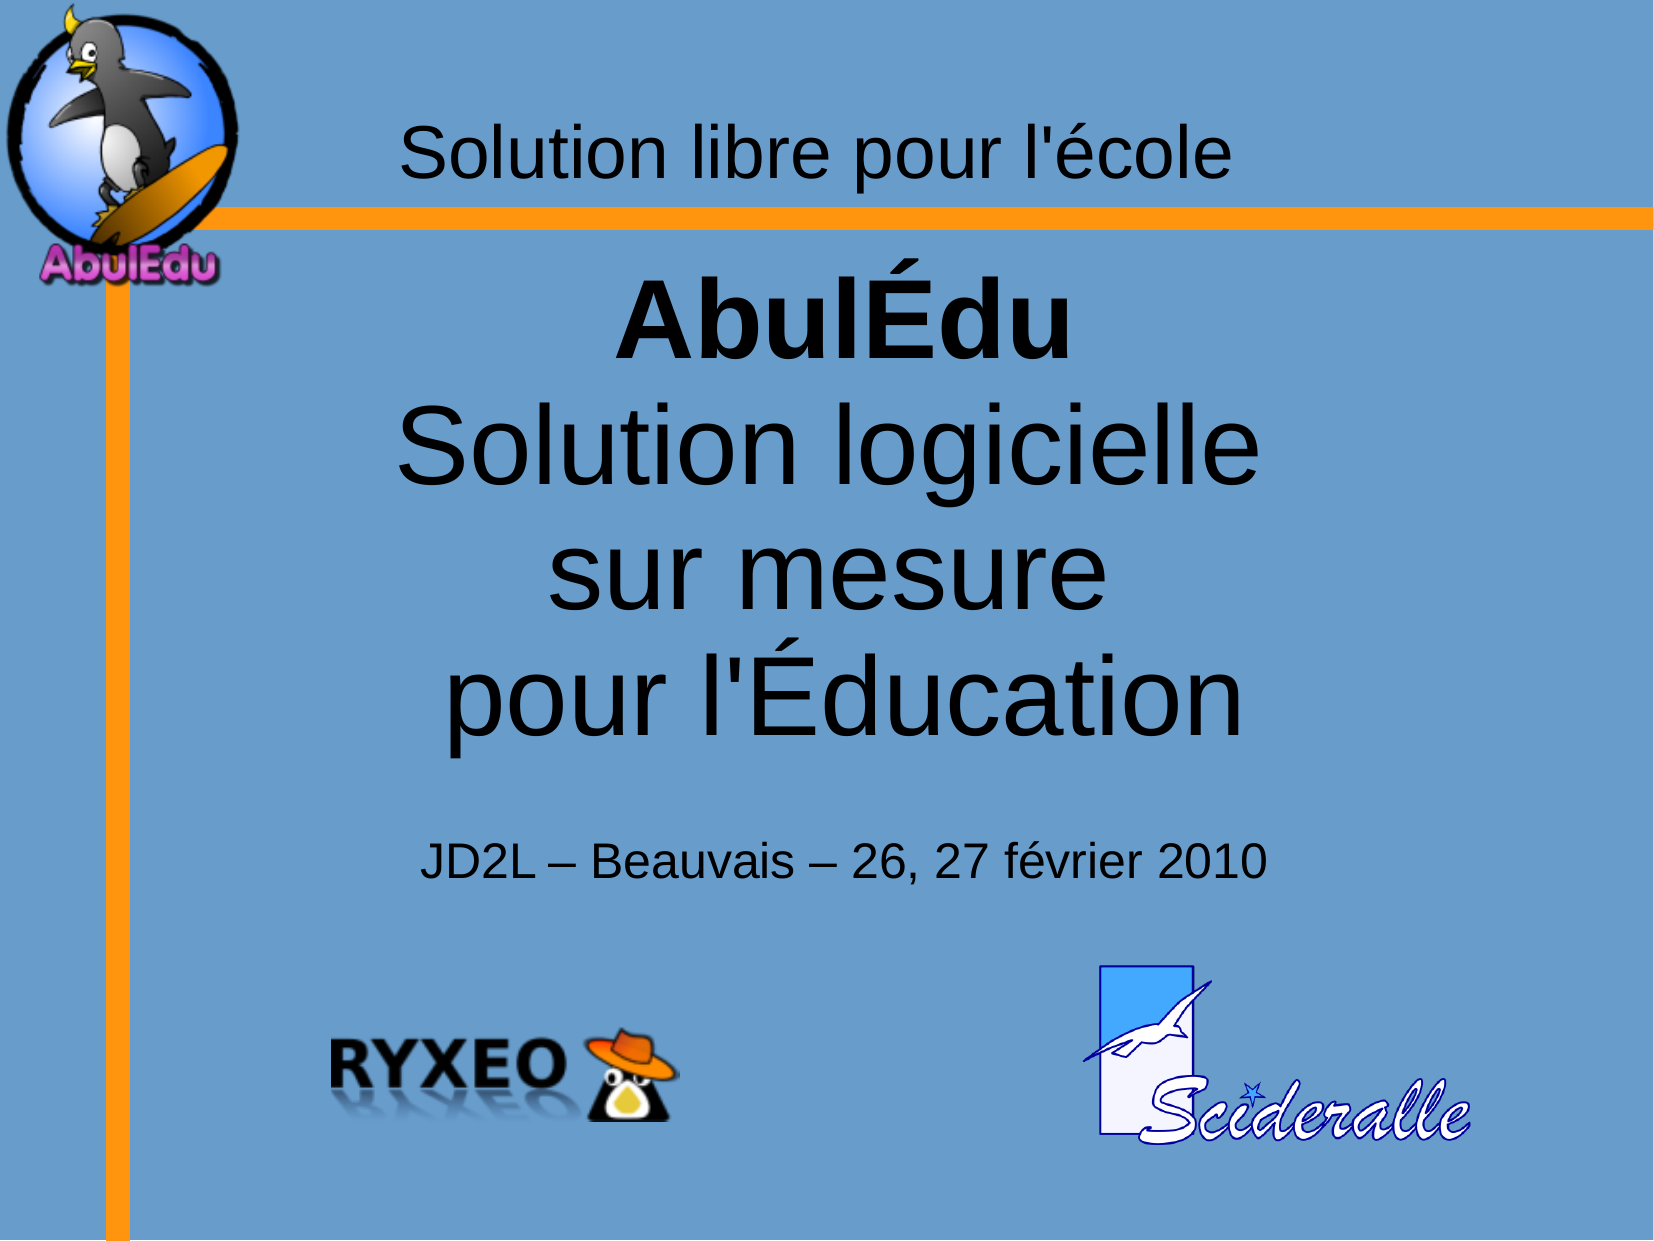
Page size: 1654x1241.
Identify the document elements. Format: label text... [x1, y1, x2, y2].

title Solution libre pour l'école [248, 49, 1571, 256]
picture [331, 1027, 680, 1122]
subtitle AbulÉdu Solution logicielle sur mesure pour l'Éducation JD2L – Beauvais – 26, 27 février 2010 [82, 256, 1571, 890]
picture [0, 0, 248, 292]
picture [1079, 956, 1477, 1152]
